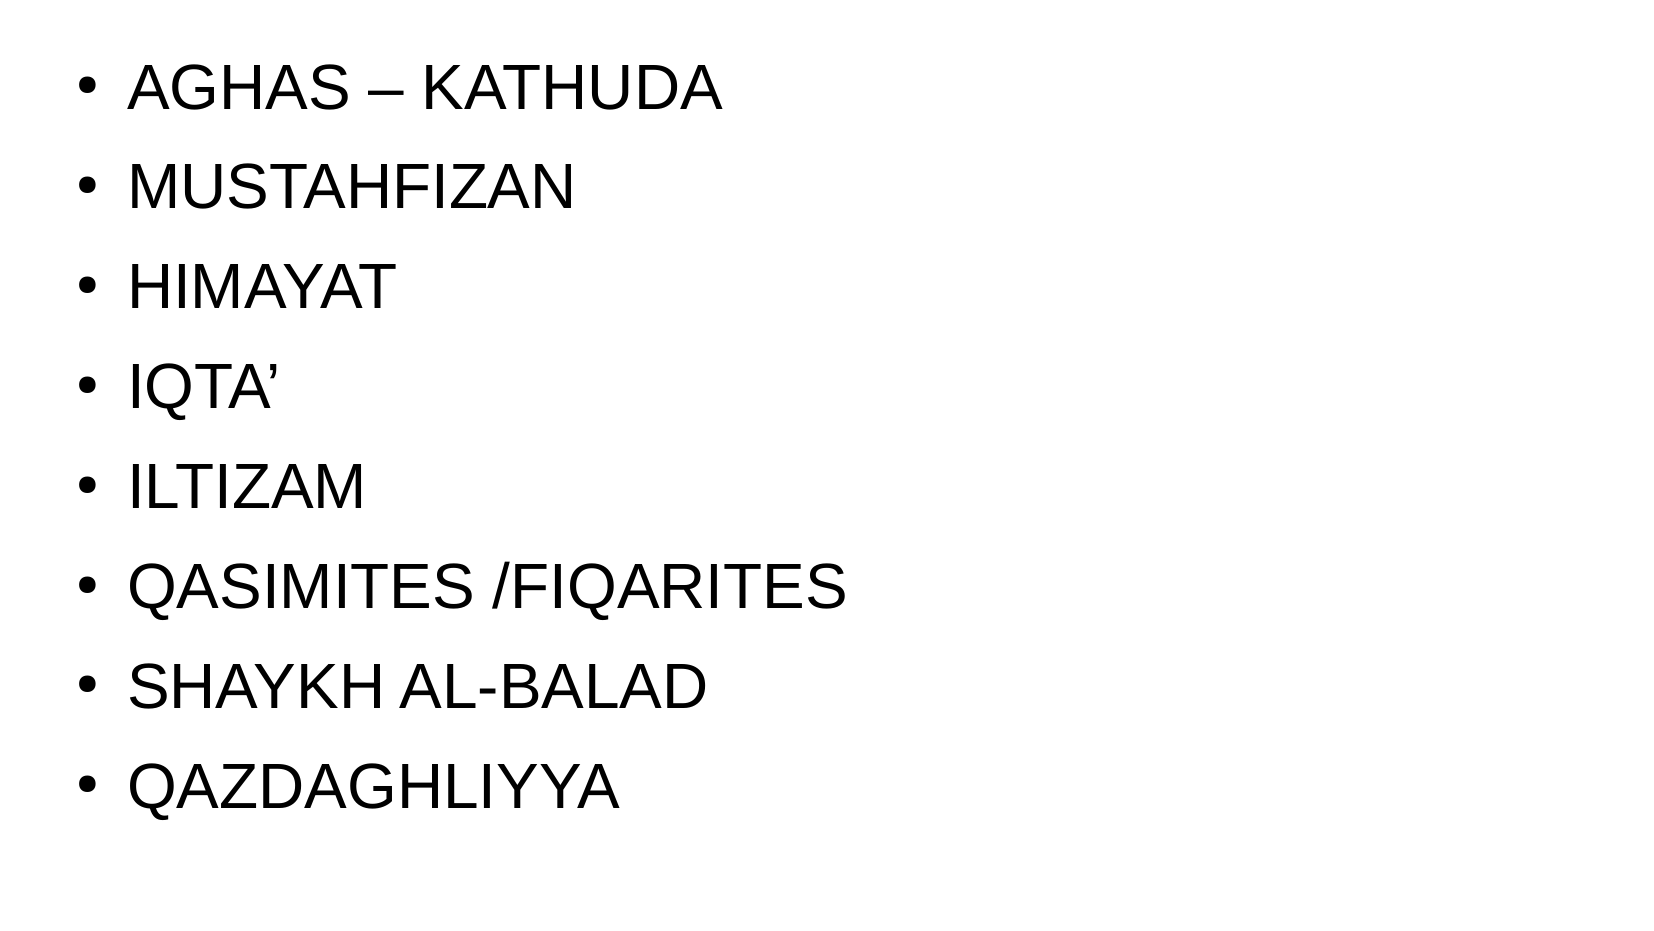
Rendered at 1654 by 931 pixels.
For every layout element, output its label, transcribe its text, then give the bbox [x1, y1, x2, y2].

list AGHAS – KATHUDA MUSTAHFIZAN HIMAYAT IQTA’ ILTIZAM QASIMITES /FIQARITES SHAYKH AL-BALAD QAZDAGHLIYYA [59, 51, 1548, 827]
